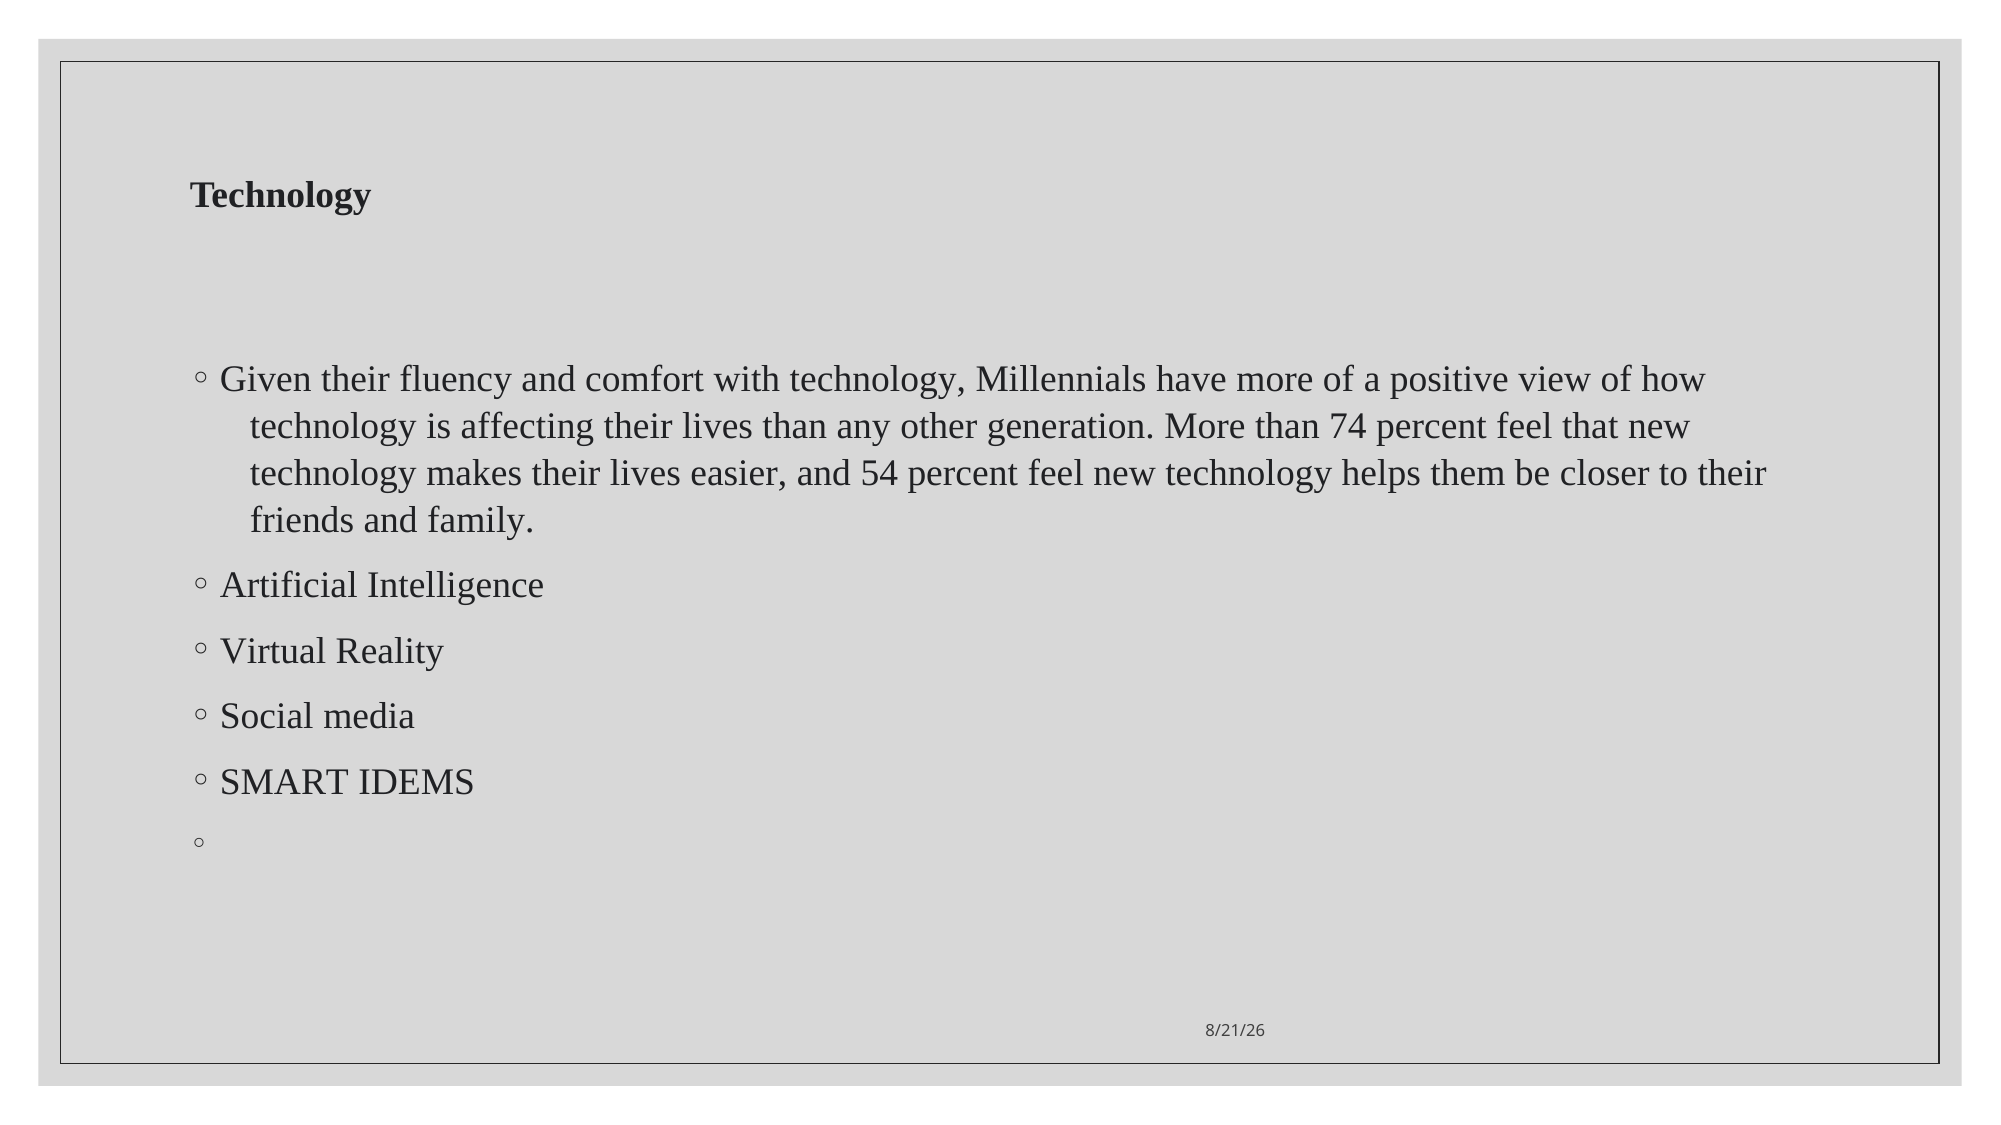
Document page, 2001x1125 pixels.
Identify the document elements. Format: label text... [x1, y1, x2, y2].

title Technology [174, 105, 1825, 331]
list Given their fluency and comfort with technology, Millennials have more of a positive view of how technology is affecting their lives than any other generation. More than 74 percent feel that new technology makes their lives easier, and 54 percent feel new technology helps them be closer to their friends and family. Artificial Intelligence Virtual Reality Social media SMART IDEMS [174, 345, 1825, 977]
text_box 3/22/2023 [1190, 990, 1666, 1051]
